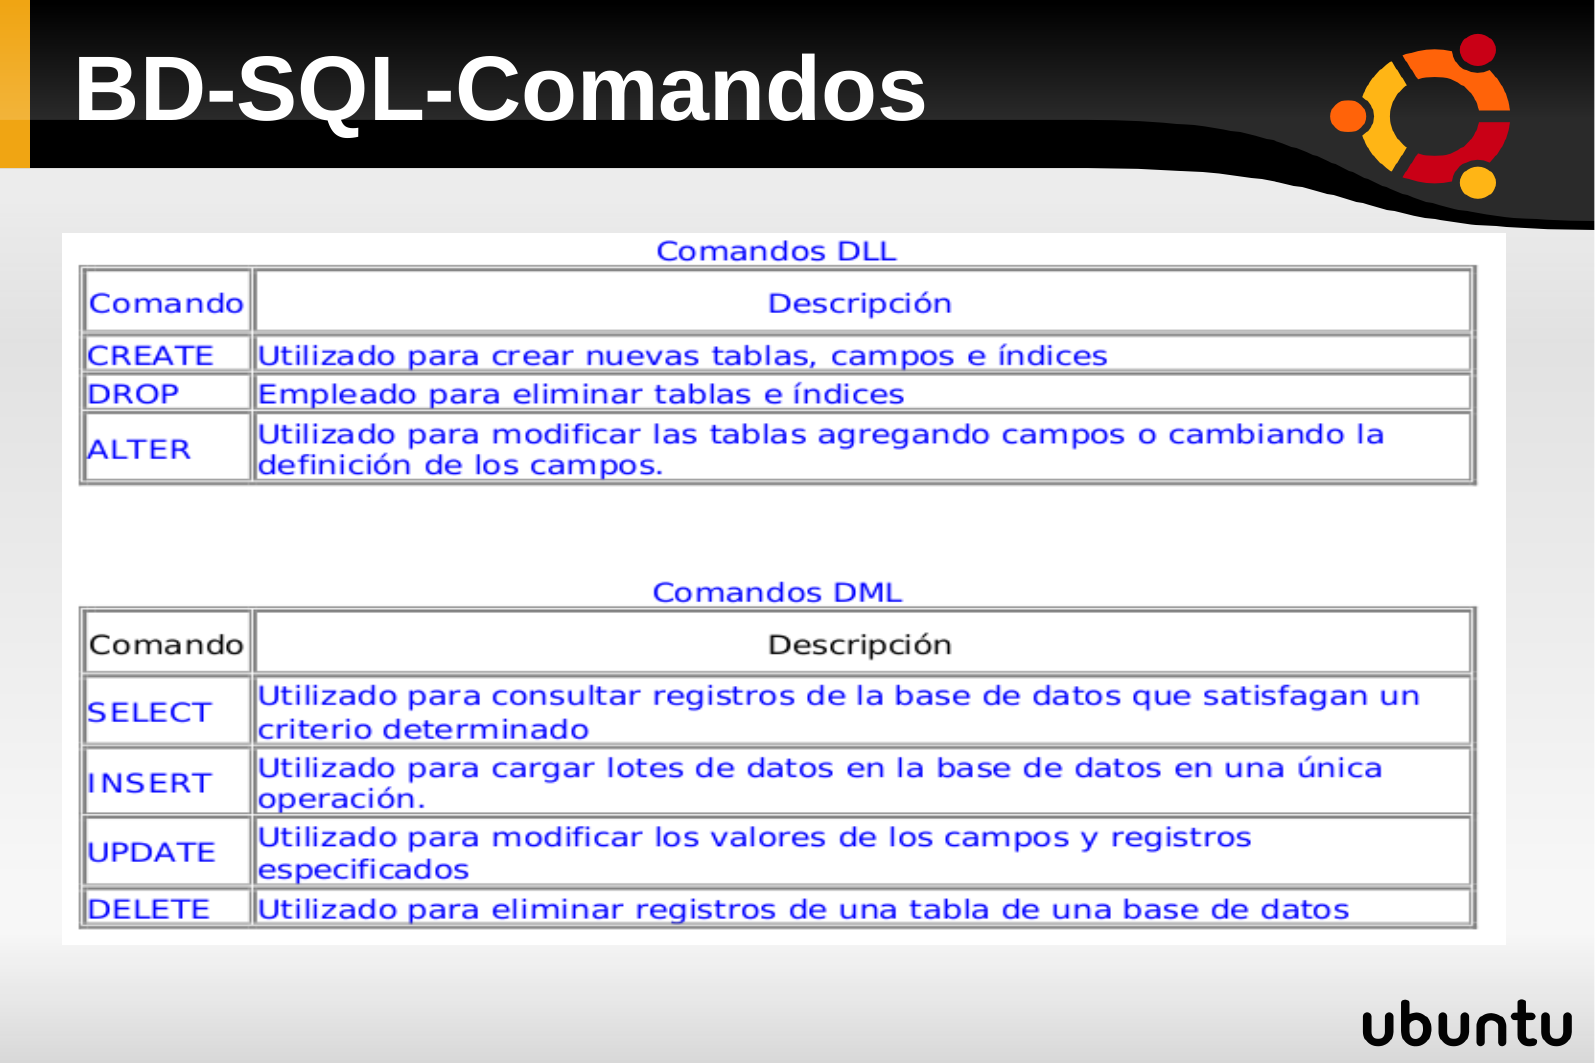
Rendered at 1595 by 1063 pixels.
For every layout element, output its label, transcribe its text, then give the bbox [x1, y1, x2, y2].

title BD-SQL-Comandos [74, 0, 1510, 178]
picture [0, 0, 1595, 1063]
